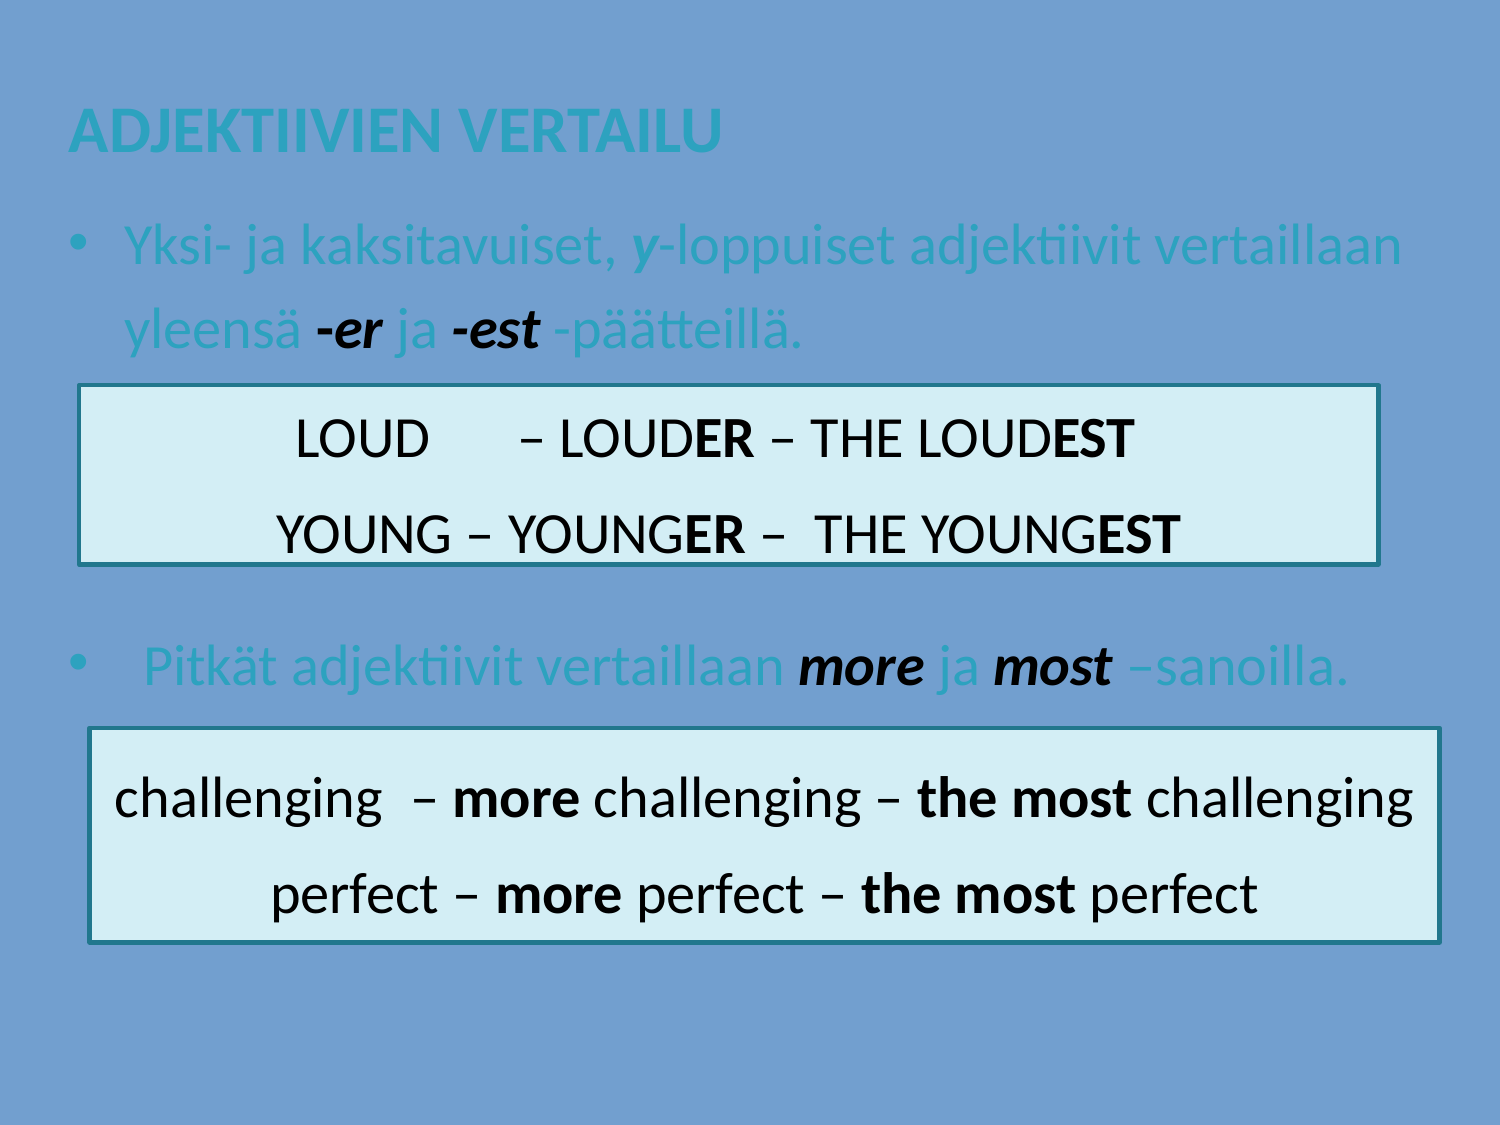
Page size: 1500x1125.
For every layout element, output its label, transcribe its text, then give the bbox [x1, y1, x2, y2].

text_box challenging – more challenging – the most challenging perfect – more perfect – the most perfect [89, 727, 1440, 943]
text_box LOUD – LOUDER – THE LOUDEST YOUNG – YOUNGER – THE YOUNGEST [79, 385, 1379, 565]
list Yksi- ja kaksitavuiset, y-loppuiset adjektiivit vertaillaan yleensä -er ja -est -päätteillä. Pitkät adjektiivit vertaillaan more ja most –sanoilla. [53, 184, 1459, 1024]
title ADJEKTIIVIEN VERTAILU [53, 78, 1404, 173]
